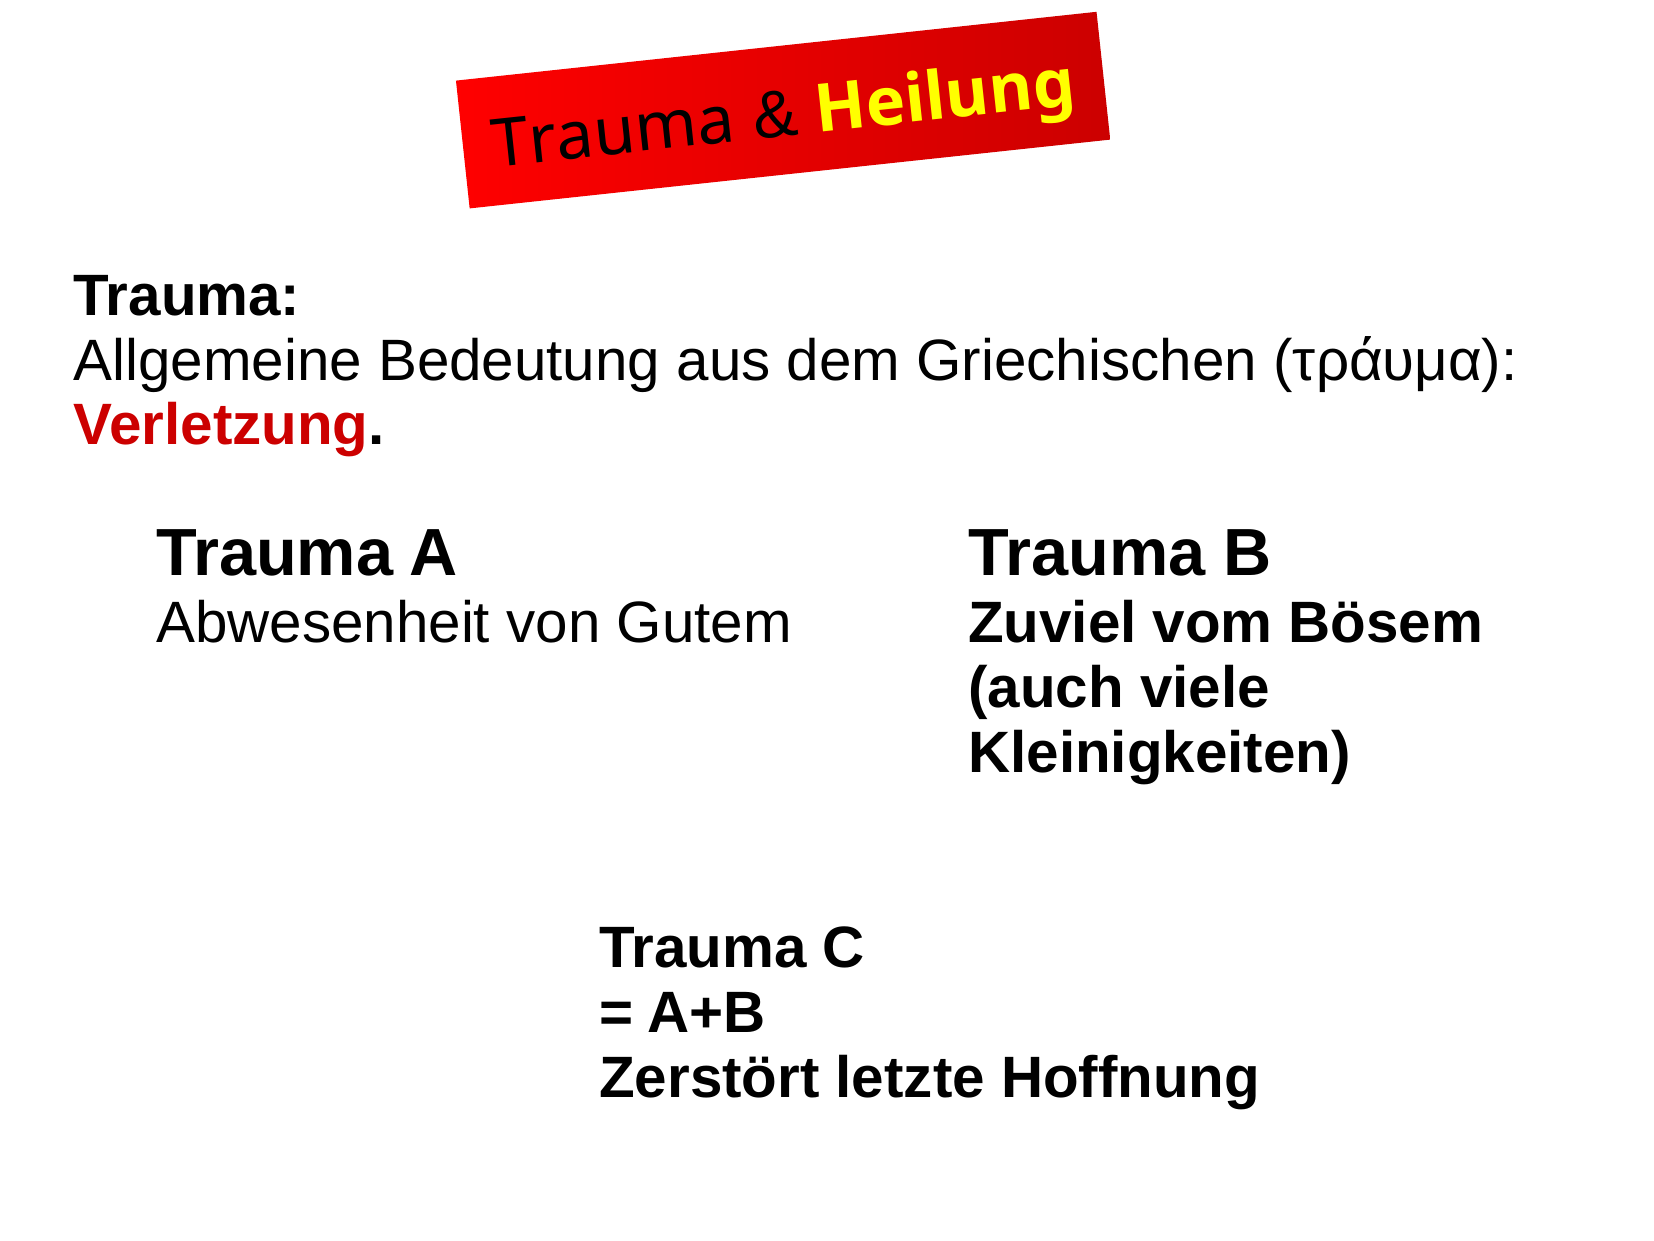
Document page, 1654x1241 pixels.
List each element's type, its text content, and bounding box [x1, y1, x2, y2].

text_box Trauma: Allgemeine Bedeutung aus dem Griechischen (τράυμα): Verletzung. [59, 254, 1536, 925]
title Trauma & Heilung [455, 11, 1111, 209]
text_box Trauma A Trauma B Abwesenheit von Gutem Zuviel vom Bösem (auch viele Kleinigkeiten) Trauma C = A+B Zerstört letzte Hoffnung [141, 507, 1536, 1241]
